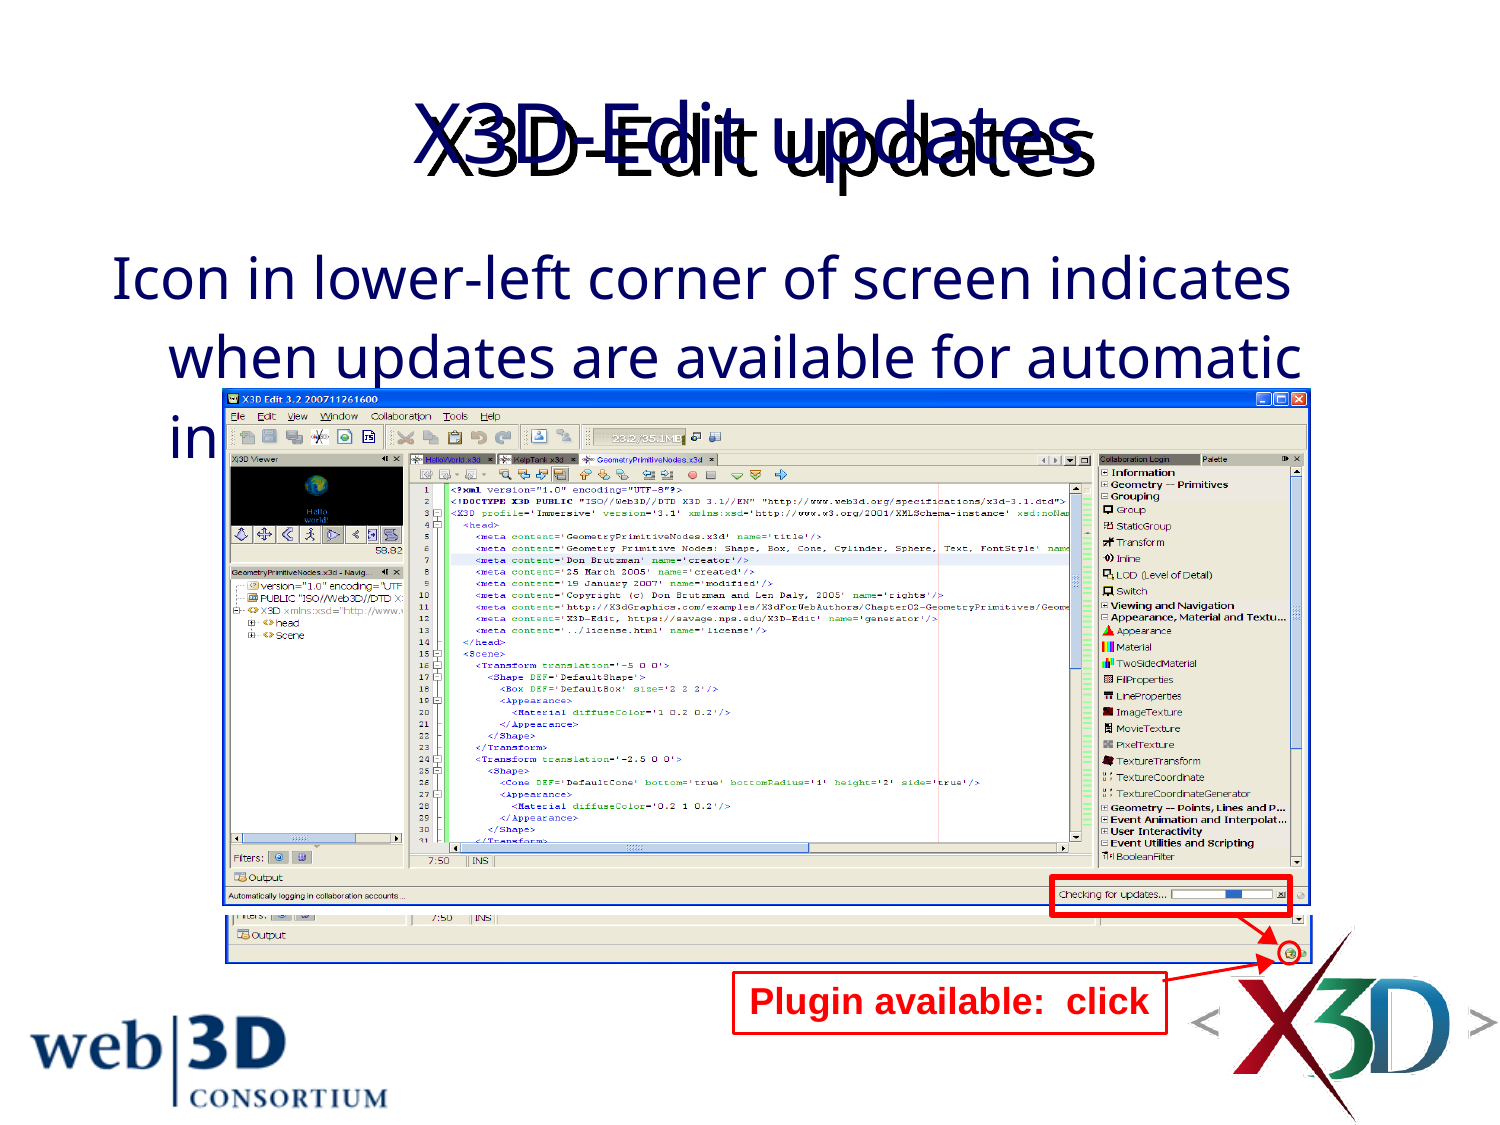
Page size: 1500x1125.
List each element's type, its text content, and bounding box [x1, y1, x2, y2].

picture [225, 915, 1500, 1125]
title X3D-Edit updates [112, 44, 1388, 218]
picture [1055, 880, 1287, 906]
picture [12, 998, 413, 1118]
text_box Plugin available: click [733, 972, 1166, 1034]
picture [222, 388, 1311, 906]
list Icon in lower-left corner of screen indicates when updates are available for automatic installation [112, 237, 1388, 413]
